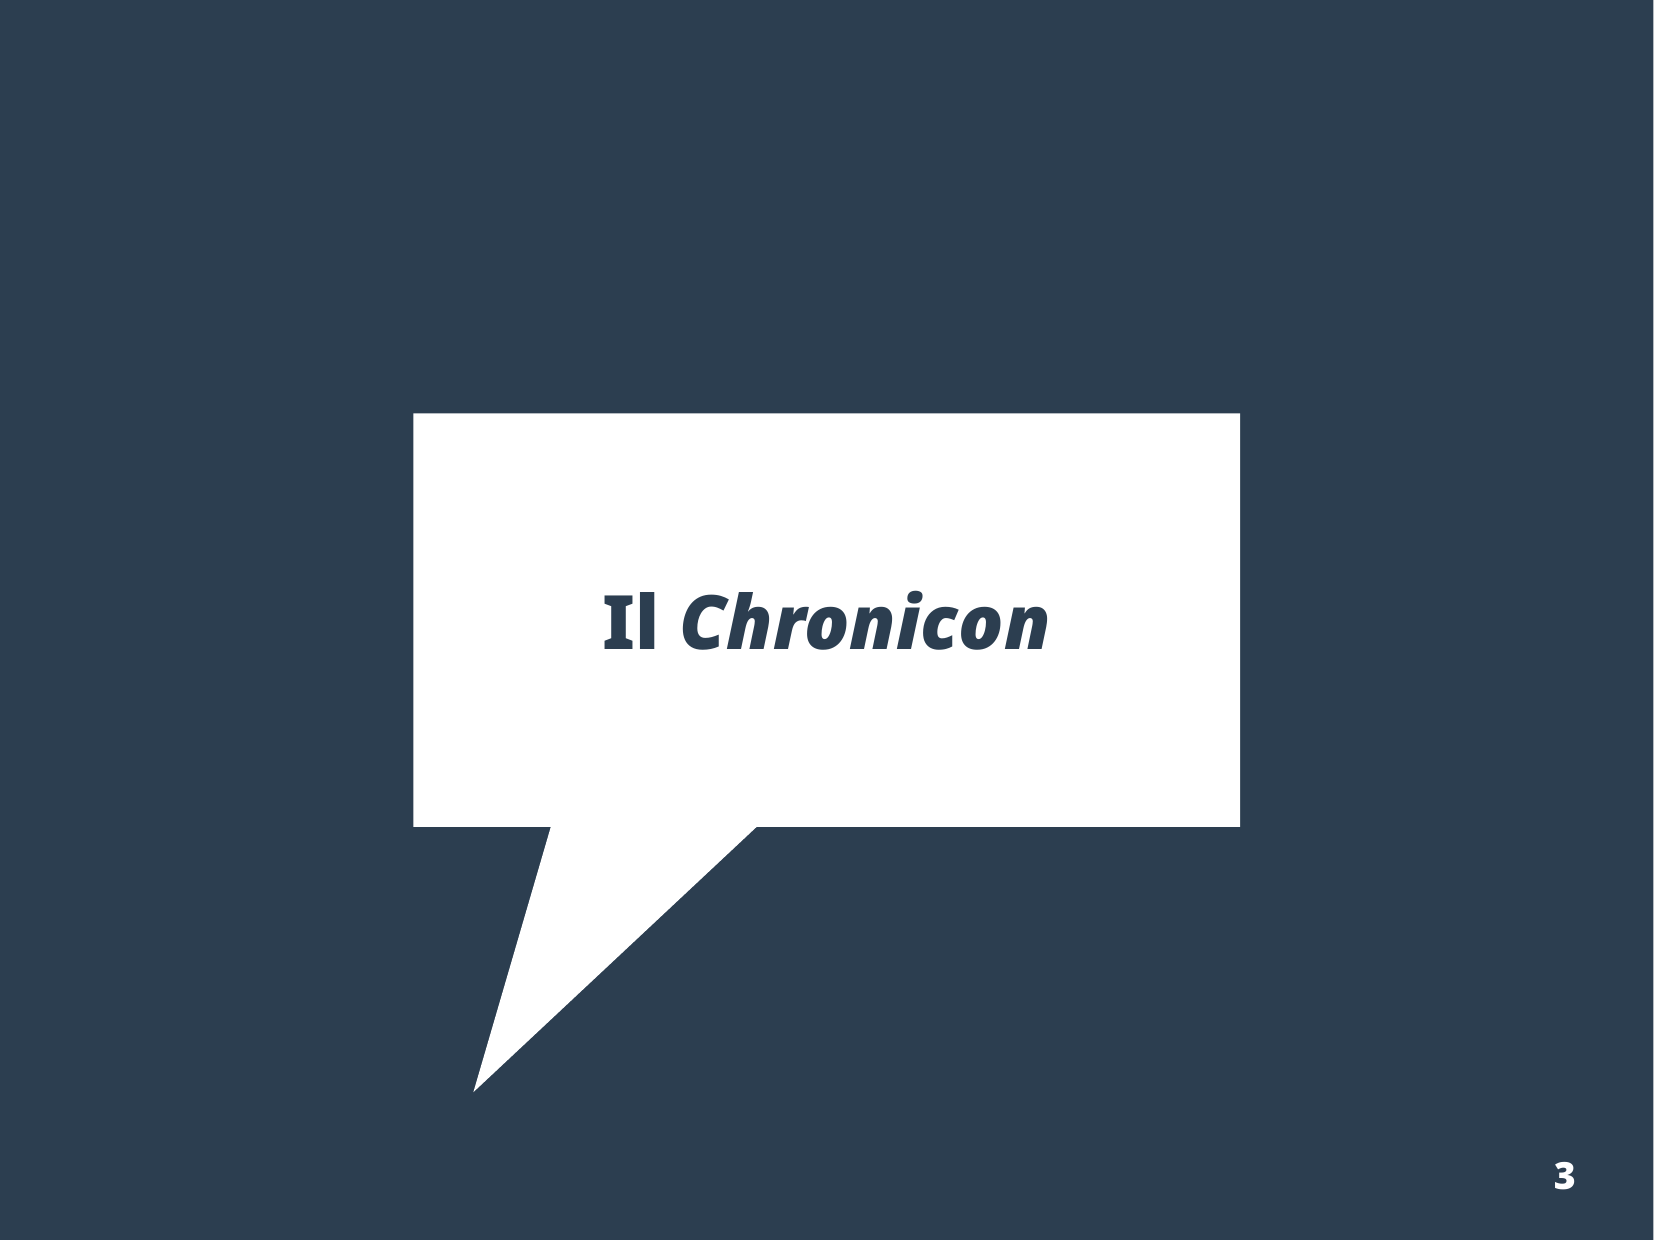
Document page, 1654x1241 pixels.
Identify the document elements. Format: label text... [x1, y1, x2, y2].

title Il Chronicon [442, 442, 1211, 798]
